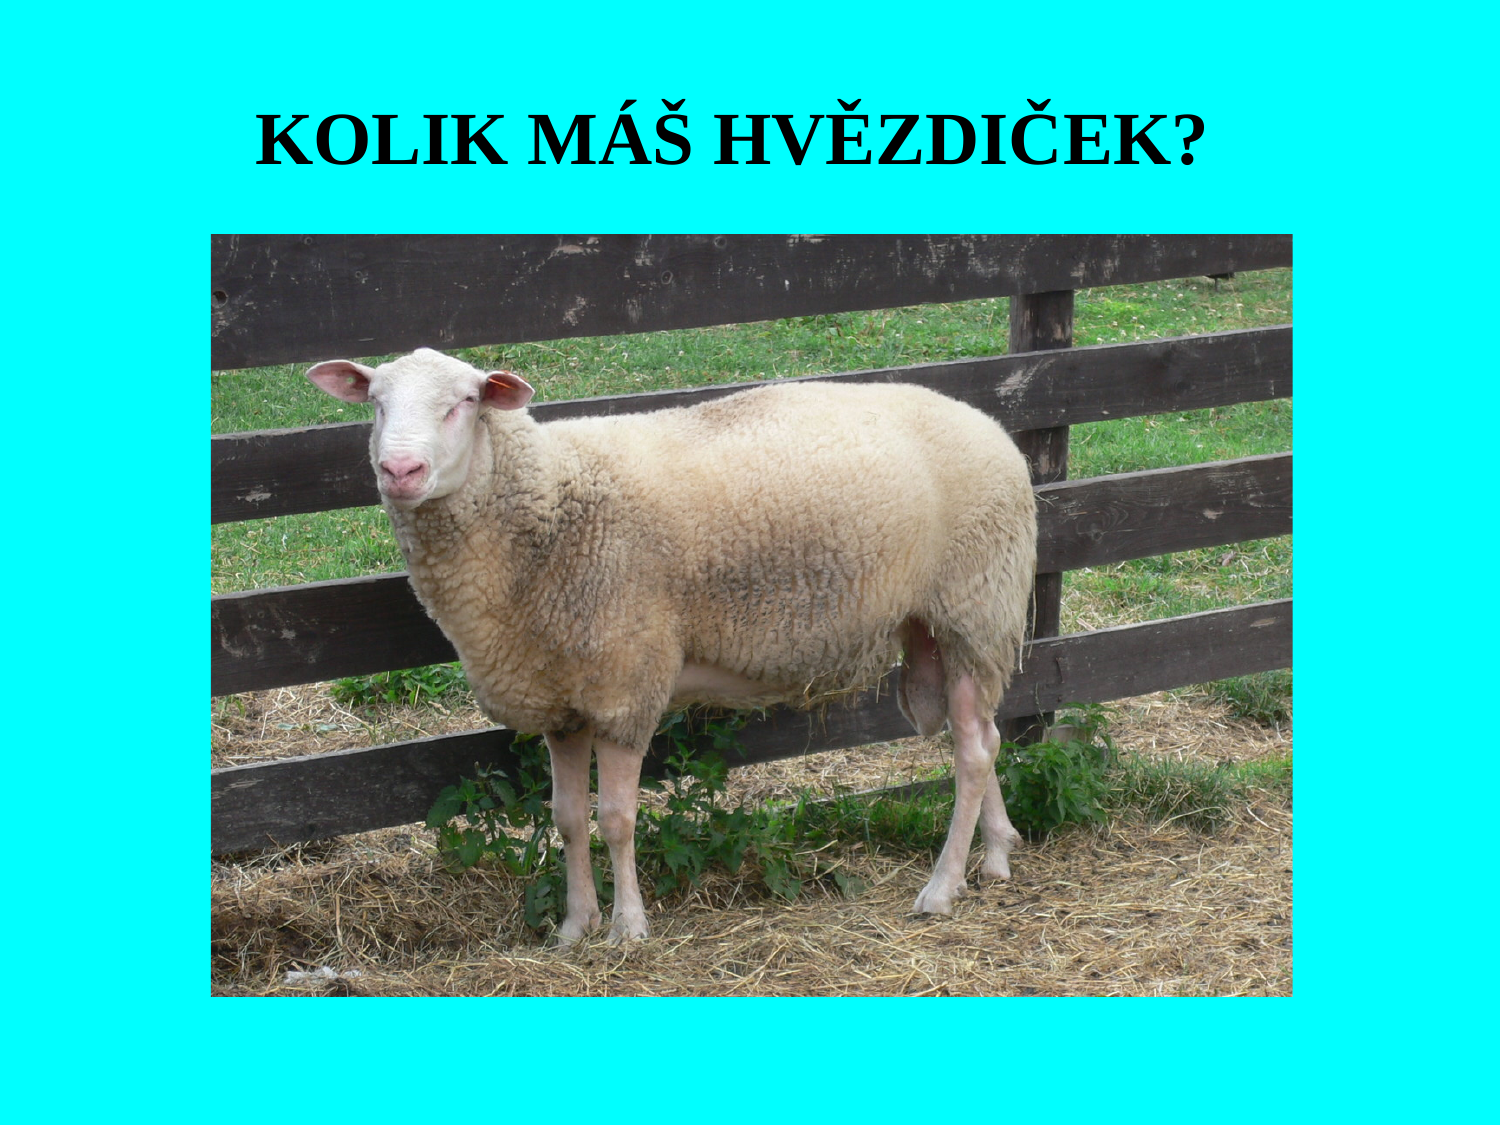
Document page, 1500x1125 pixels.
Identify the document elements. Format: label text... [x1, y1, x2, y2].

text_box KOLIK MÁŠ HVĚZDIČEK? [58, 81, 1407, 188]
picture [210, 234, 1293, 997]
